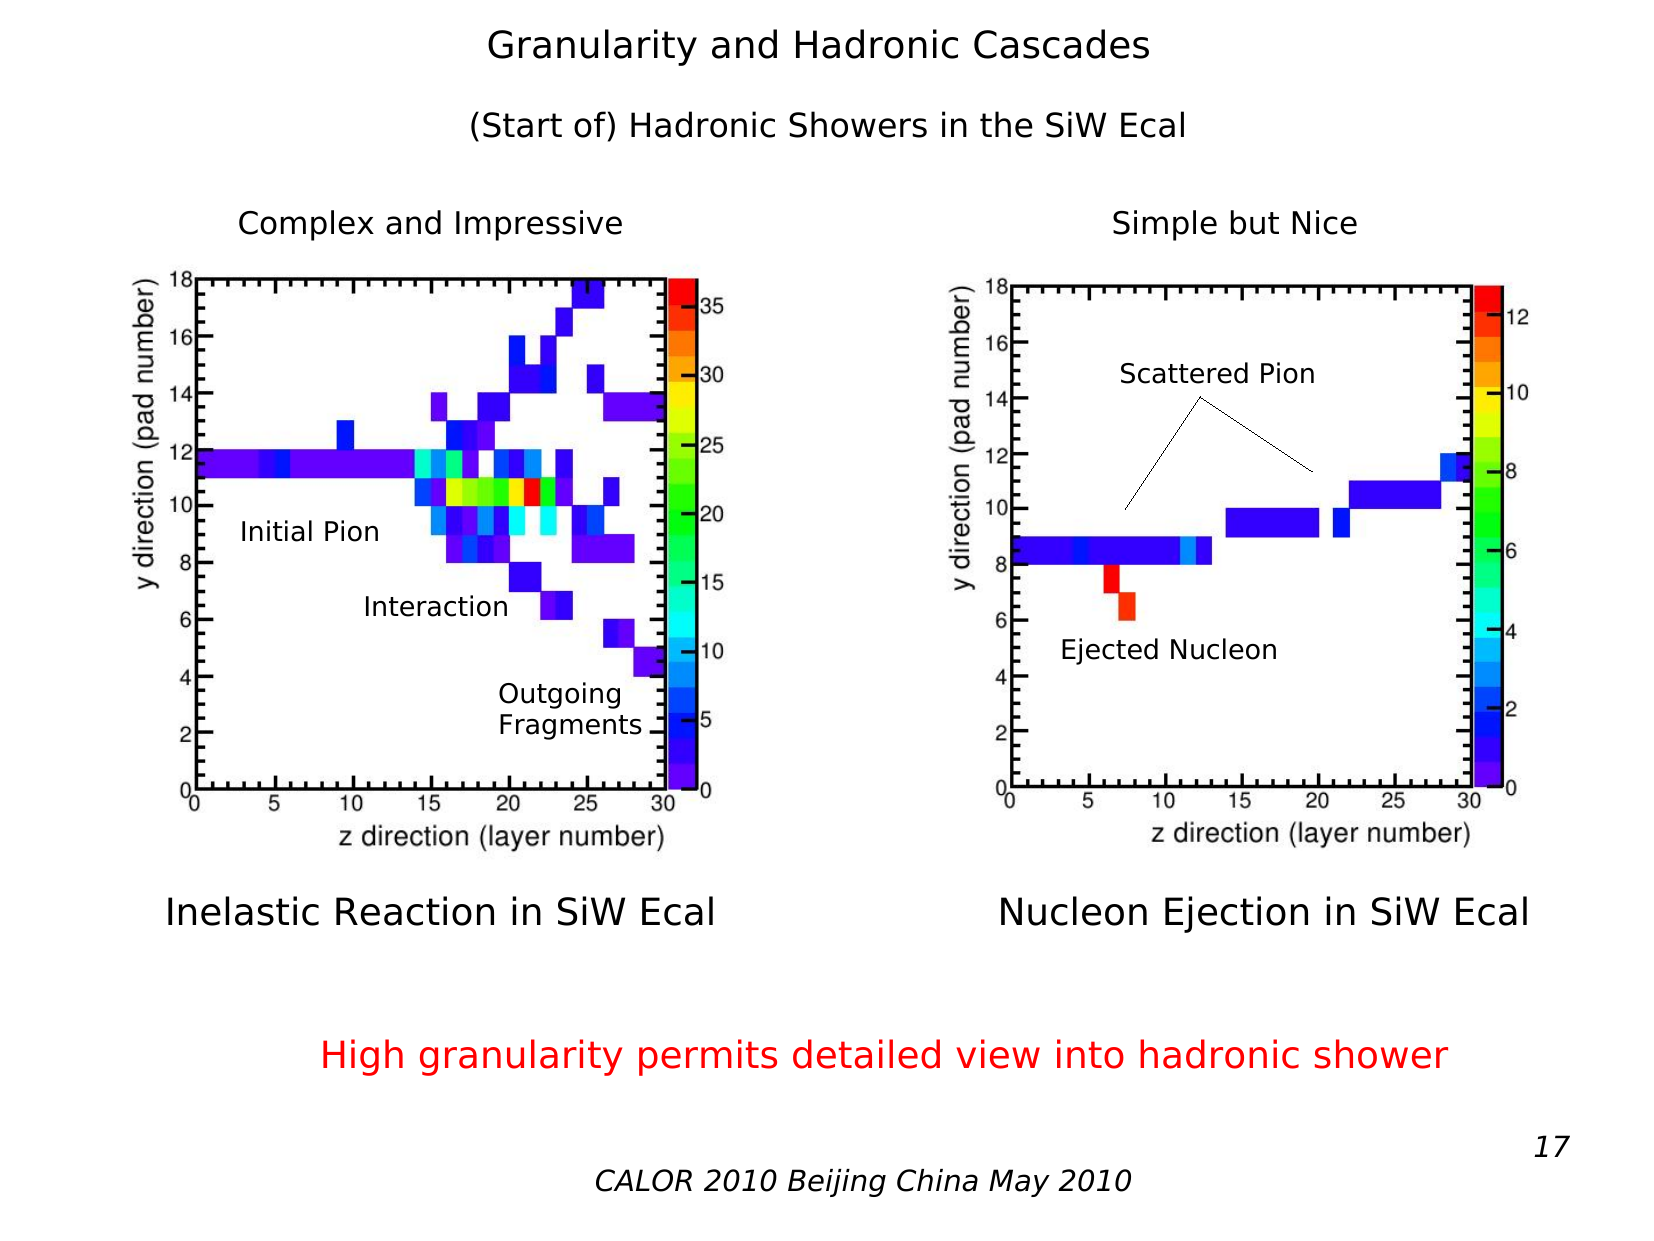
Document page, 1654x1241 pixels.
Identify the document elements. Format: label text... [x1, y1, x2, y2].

text_box Complex and Impressive [222, 197, 640, 249]
picture [104, 246, 751, 864]
text_box Granularity and Hadronic Cascades [471, 16, 1152, 76]
text_box Interaction [348, 584, 523, 631]
text_box Inelastic Reaction in SiW Ecal [150, 883, 721, 942]
text_box (Start of) Hadronic Showers in the SiW Ecal [453, 99, 1190, 153]
text_box Initial Pion [225, 509, 393, 556]
text_box Outgoing Fragments [483, 670, 656, 749]
text_box Scattered Pion [1104, 350, 1329, 397]
text_box Nucleon Ejection in SiW Ecal [982, 883, 1535, 942]
text_box High granularity permits detailed view into hadronic shower [305, 1026, 1440, 1085]
picture [928, 264, 1544, 851]
text_box Simple but Nice [1096, 197, 1374, 249]
text_box Ejected Nucleon [1045, 627, 1290, 674]
